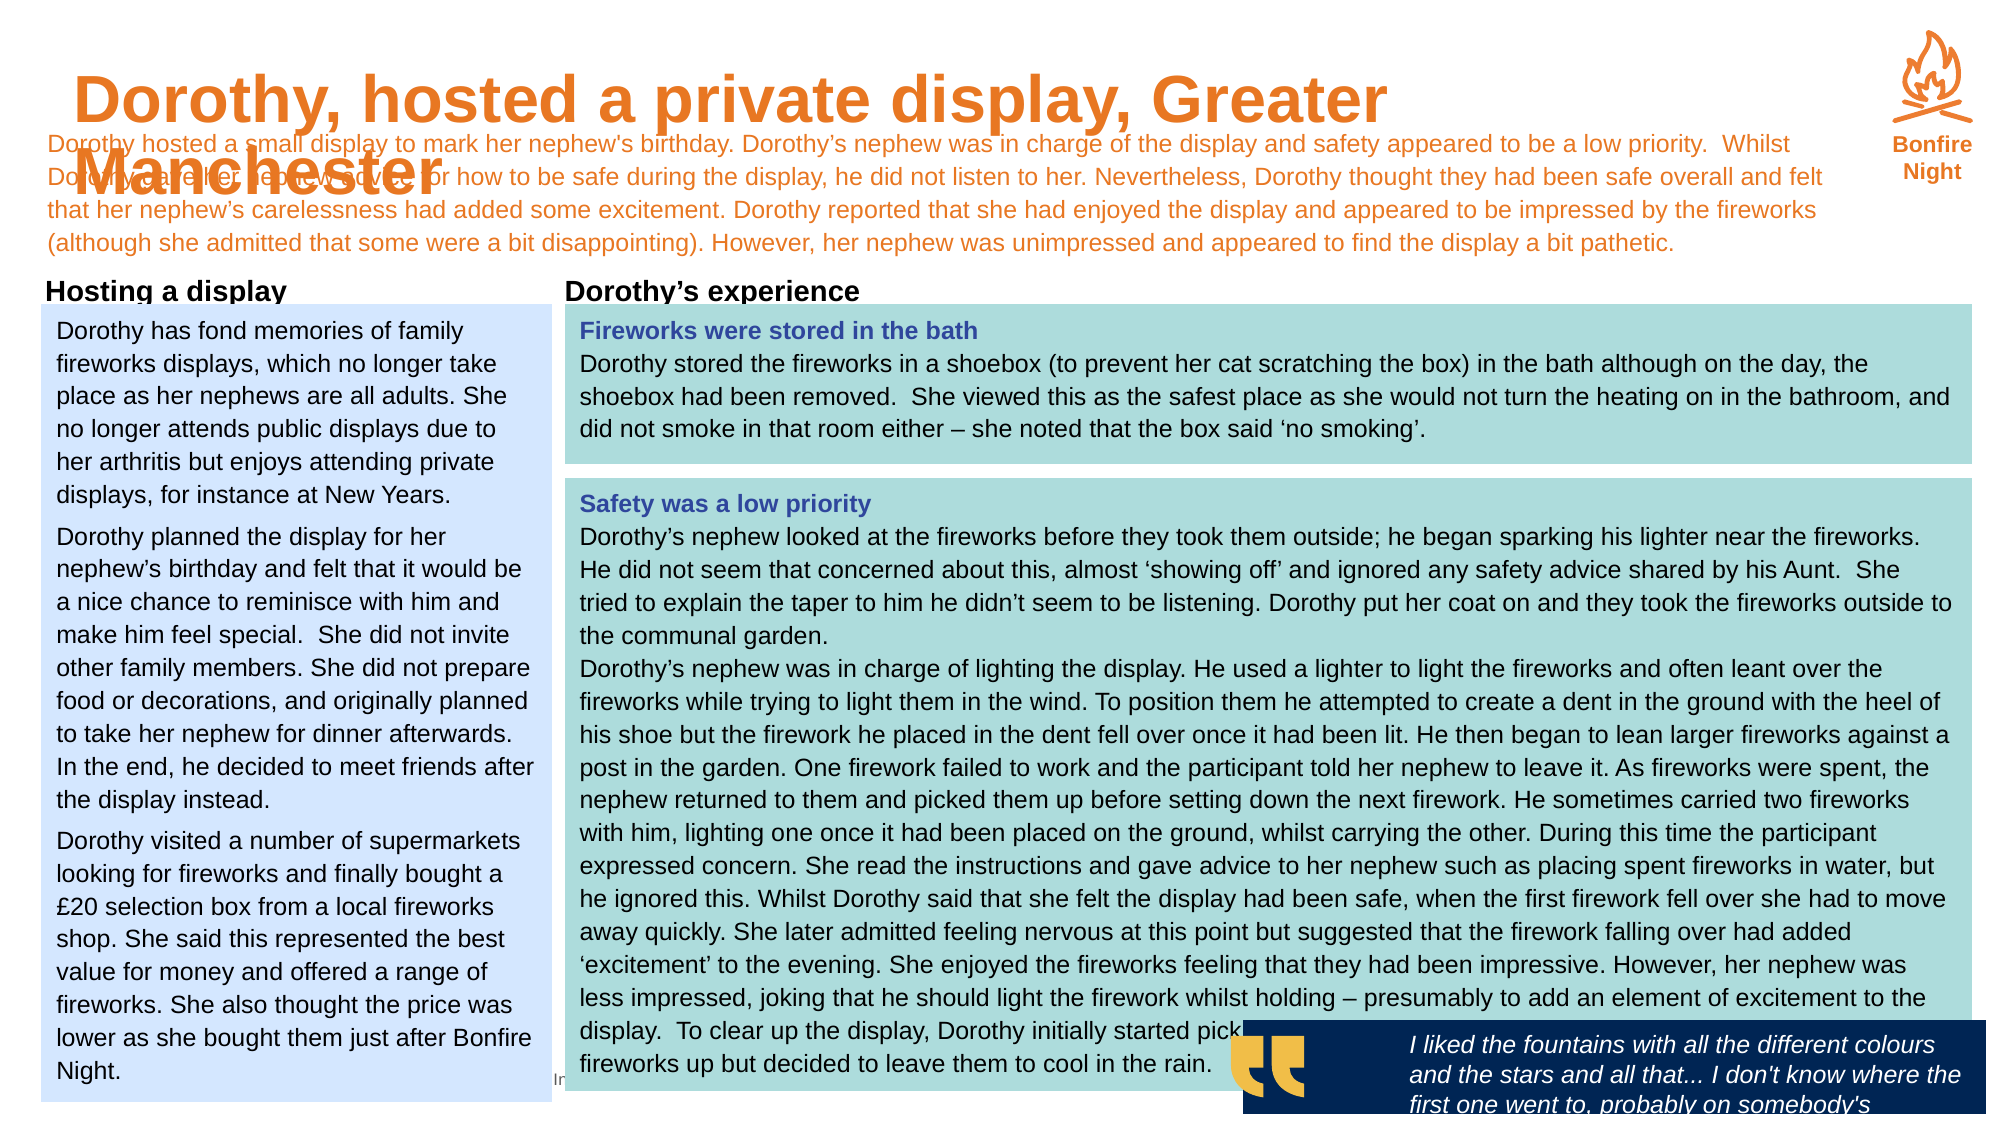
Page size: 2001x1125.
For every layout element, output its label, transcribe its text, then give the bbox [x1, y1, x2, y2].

text_box I liked the fountains with all the different colours and the stars and all that... I don't know where the first one went to, probably on somebody's balcony! [1244, 1021, 1985, 1113]
text_box Dorothy hosted a small display to mark her nephew's birthday. Dorothy’s nephew was in charge of the display and safety appeared to be a low priority. Whilst Dorothy gave her nephew advice for how to be safe during the display, he did not listen to her. Nevertheless, Dorothy thought they had been safe overall and felt that her nephew’s carelessness had added some excitement. Dorothy reported that she had enjoyed the display and appeared to be impressed by the fireworks (although she admitted that some were a bit disappointing). However, her nephew was unimpressed and appeared to find the display a bit pathetic. [33, 117, 1890, 295]
text_box [1892, 99, 1973, 121]
title Dorothy, hosted a private display, Greater Manchester [43, 3, 1759, 105]
text_box Hosting a display [45, 268, 565, 305]
text_box Dorothy has fond memories of family fireworks displays, which no longer take place as her nephews are all adults. She no longer attends public displays due to her arthritis but enjoys attending private displays, for instance at New Years. Dorothy planned the display for her nephew’s birthday and felt that it would be a nice chance to reminisce with him and make him feel special. She did not invite other family members. She did not prepare food or decorations, and originally planned to take her nephew for dinner afterwards. In the end, he decided to meet friends after the display instead. Dorothy visited a number of supermarkets looking for fireworks and finally bought a £20 selection box from a local fireworks shop. She said this represented the best value for money and offered a range of fireworks. She also thought the price was lower as she bought them just after Bonfire Night. [41, 304, 552, 1102]
text_box Bonfire Night [1865, 121, 2000, 194]
text_box Fireworks were stored in the bath Dorothy stored the fireworks in a shoebox (to prevent her cat scratching the box) in the bath although on the day, the shoebox had been removed. She viewed this as the safest place as she would not turn the heating on in the bathroom, and did not smoke in that room either – she noted that the box said ‘no smoking’. [565, 304, 1972, 464]
text_box [1230, 1035, 1264, 1098]
text_box [1271, 1035, 1305, 1098]
text_box Safety was a low priority Dorothy’s nephew looked at the fireworks before they took them outside; he began sparking his lighter near the fireworks. He did not seem that concerned about this, almost ‘showing off’ and ignored any safety advice shared by his Aunt. She tried to explain the taper to him he didn’t seem to be listening. Dorothy put her coat on and they took the fireworks outside to the communal garden. Dorothy’s nephew was in charge of lighting the display. He used a lighter to light the fireworks and often leant over the fireworks while trying to light them in the wind. To position them he attempted to create a dent in the ground with the heel of his shoe but the firework he placed in the dent fell over once it had been lit. He then began to lean larger fireworks against a post in the garden. One firework failed to work and the participant told her nephew to leave it. As fireworks were spent, the nephew returned to them and picked them up before setting down the next firework. He sometimes carried two fireworks with him, lighting one once it had been placed on the ground, whilst carrying the other. During this time the participant expressed concern. She read the instructions and gave advice to her nephew such as placing spent fireworks in water, but he ignored this. Whilst Dorothy said that she felt the display had been safe, when the first firework fell over she had to move away quickly. She later admitted feeling nervous at this point but suggested that the firework falling over had added ‘excitement’ to the evening. She enjoyed the fireworks feeling that they had been impressive. However, her nephew was less impressed, joking that he should light the firework whilst holding – presumably to add an element of excitement to the display. To clear up the display, Dorothy initially started picking the fireworks up but decided to leave them to cool in the rain. [565, 478, 1972, 1091]
text_box Dorothy’s experience [564, 268, 1428, 304]
text_box [1902, 30, 1962, 103]
